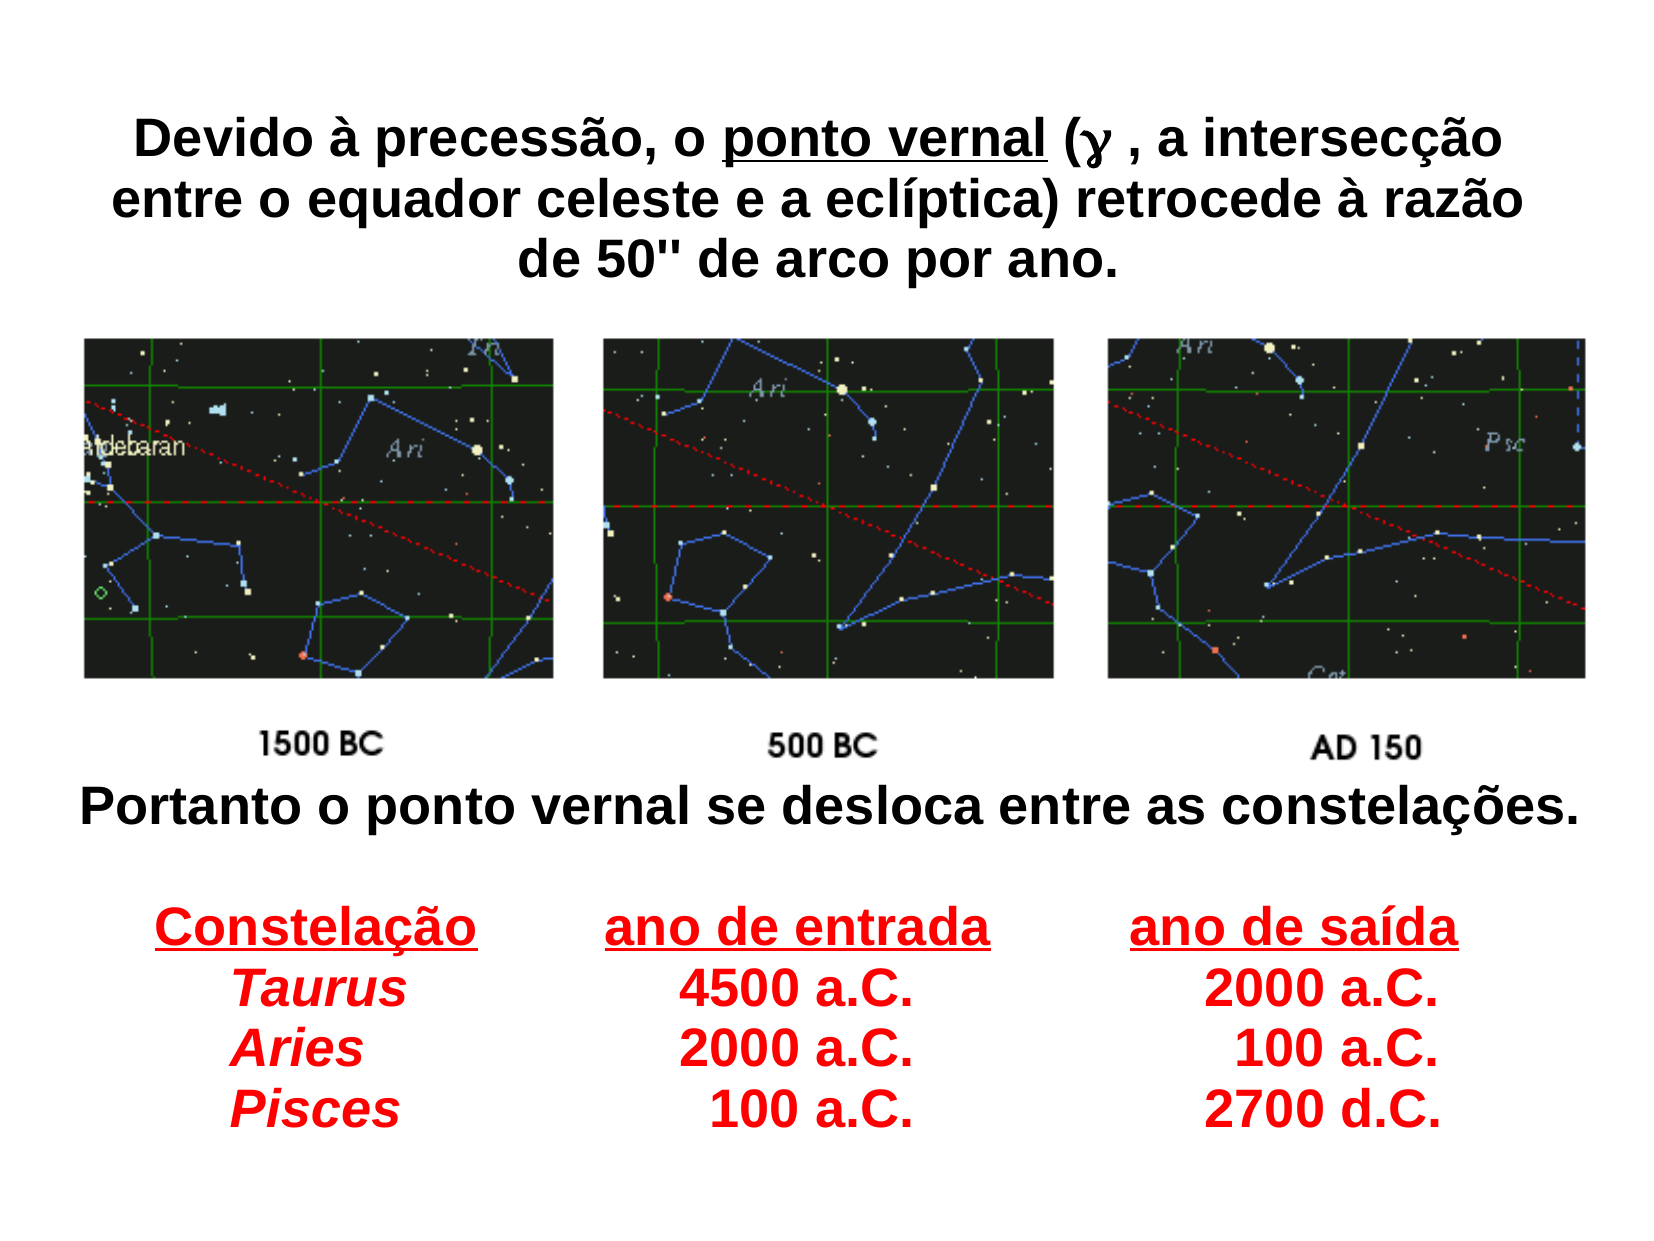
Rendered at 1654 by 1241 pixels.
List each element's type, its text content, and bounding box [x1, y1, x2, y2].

picture [66, 312, 1613, 805]
title Devido à precessão, o ponto vernal (g , a intersecção entre o equador celeste e a eclíptica) retrocede à razão de 50'' de arco por ano. [75, 67, 1564, 312]
text_box Portanto o ponto vernal se desloca entre as constelações. Constelação ano de entrada ano de saída Taurus 4500 a.C. 2000 a.C. Aries 2000 a.C. 100 a.C. Pisces 100 a.C. 2700 d.C. [64, 768, 1598, 1204]
